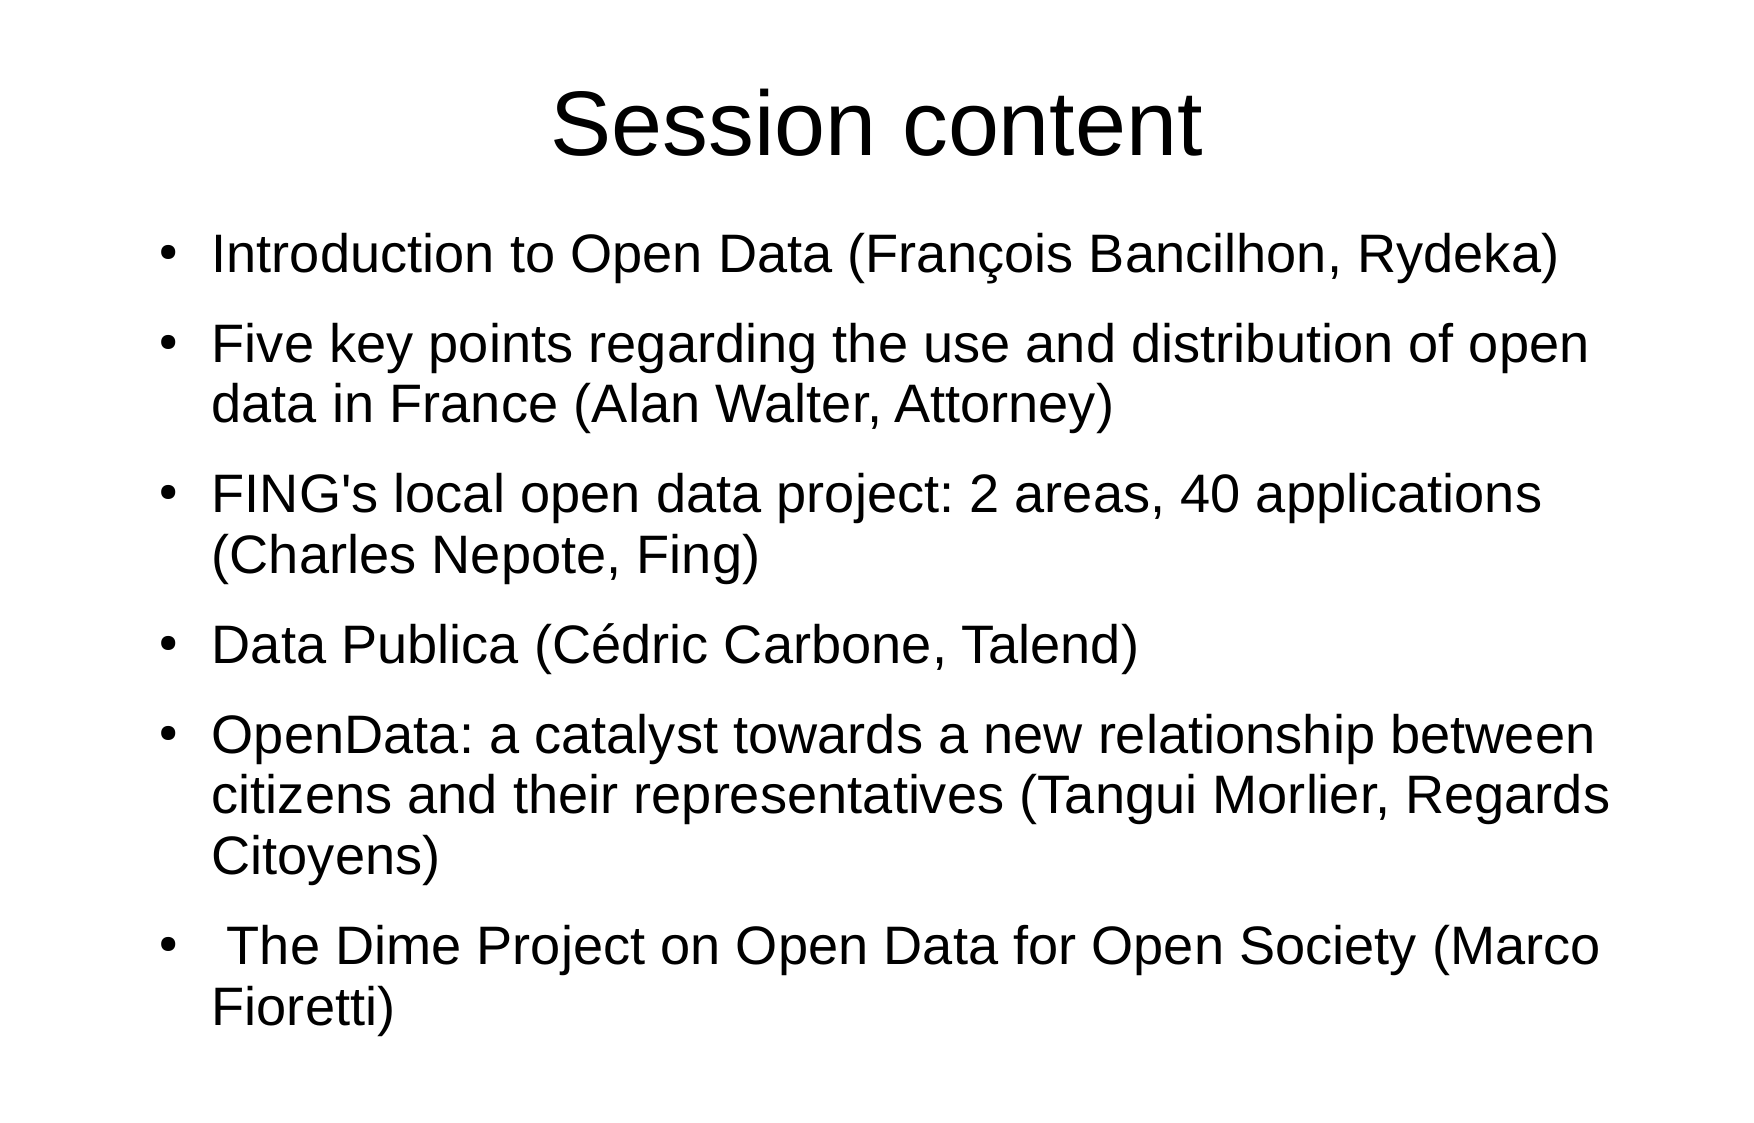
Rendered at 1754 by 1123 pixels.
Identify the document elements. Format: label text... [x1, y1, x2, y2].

title Session content [140, 39, 1614, 208]
list Introduction to Open Data (François Bancilhon, Rydeka) Five key points regarding the use and distribution of open data in France (Alan Walter, Attorney) FING's local open data project: 2 areas, 40 applications (Charles Nepote, Fing) Data Publica (Cédric Carbone, Talend) OpenData: a catalyst towards a new relationship between citizens and their representatives (Tangui Morlier, Regards Citoyens) The Dime Project on Open Data for Open Society (Marco Fioretti) [140, 223, 1695, 1037]
